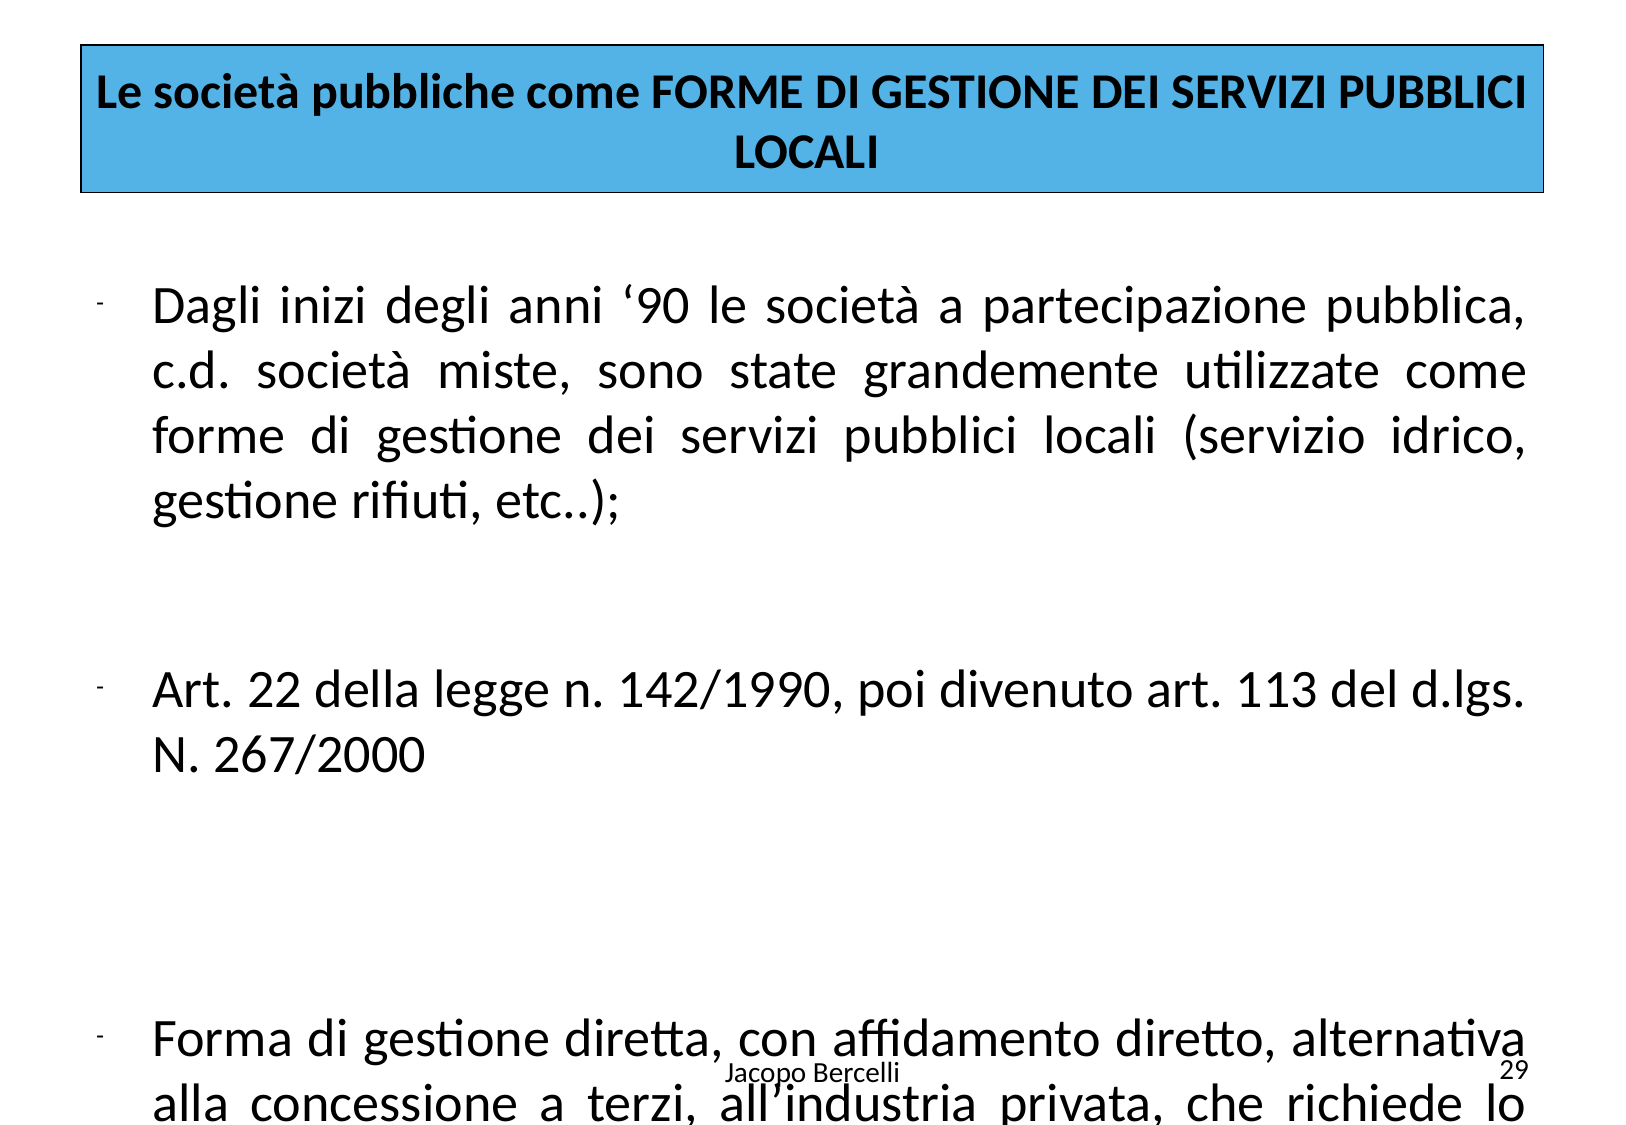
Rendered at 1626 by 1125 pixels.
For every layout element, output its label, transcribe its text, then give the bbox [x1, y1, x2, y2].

title Le società pubbliche come FORME DI GESTIONE DEI SERVIZI PUBBLICI LOCALI [81, 45, 1544, 193]
slide_number <numero> [1164, 1042, 1544, 1103]
text_box Jacopo Bercelli [633, 1046, 992, 1097]
list Dagli inizi degli anni ‘90 le società a partecipazione pubblica, c.d. società miste, sono state grandemente utilizzate come forme di gestione dei servizi pubblici locali (servizio idrico, gestione rifiuti, etc..); Art. 22 della legge n. 142/1990, poi divenuto art. 113 del d.lgs. N. 267/2000 Forma di gestione diretta, con affidamento diretto, alternativa alla concessione a terzi, all’industria privata, che richiede lo svolgimento di una gara [81, 262, 1544, 1005]
